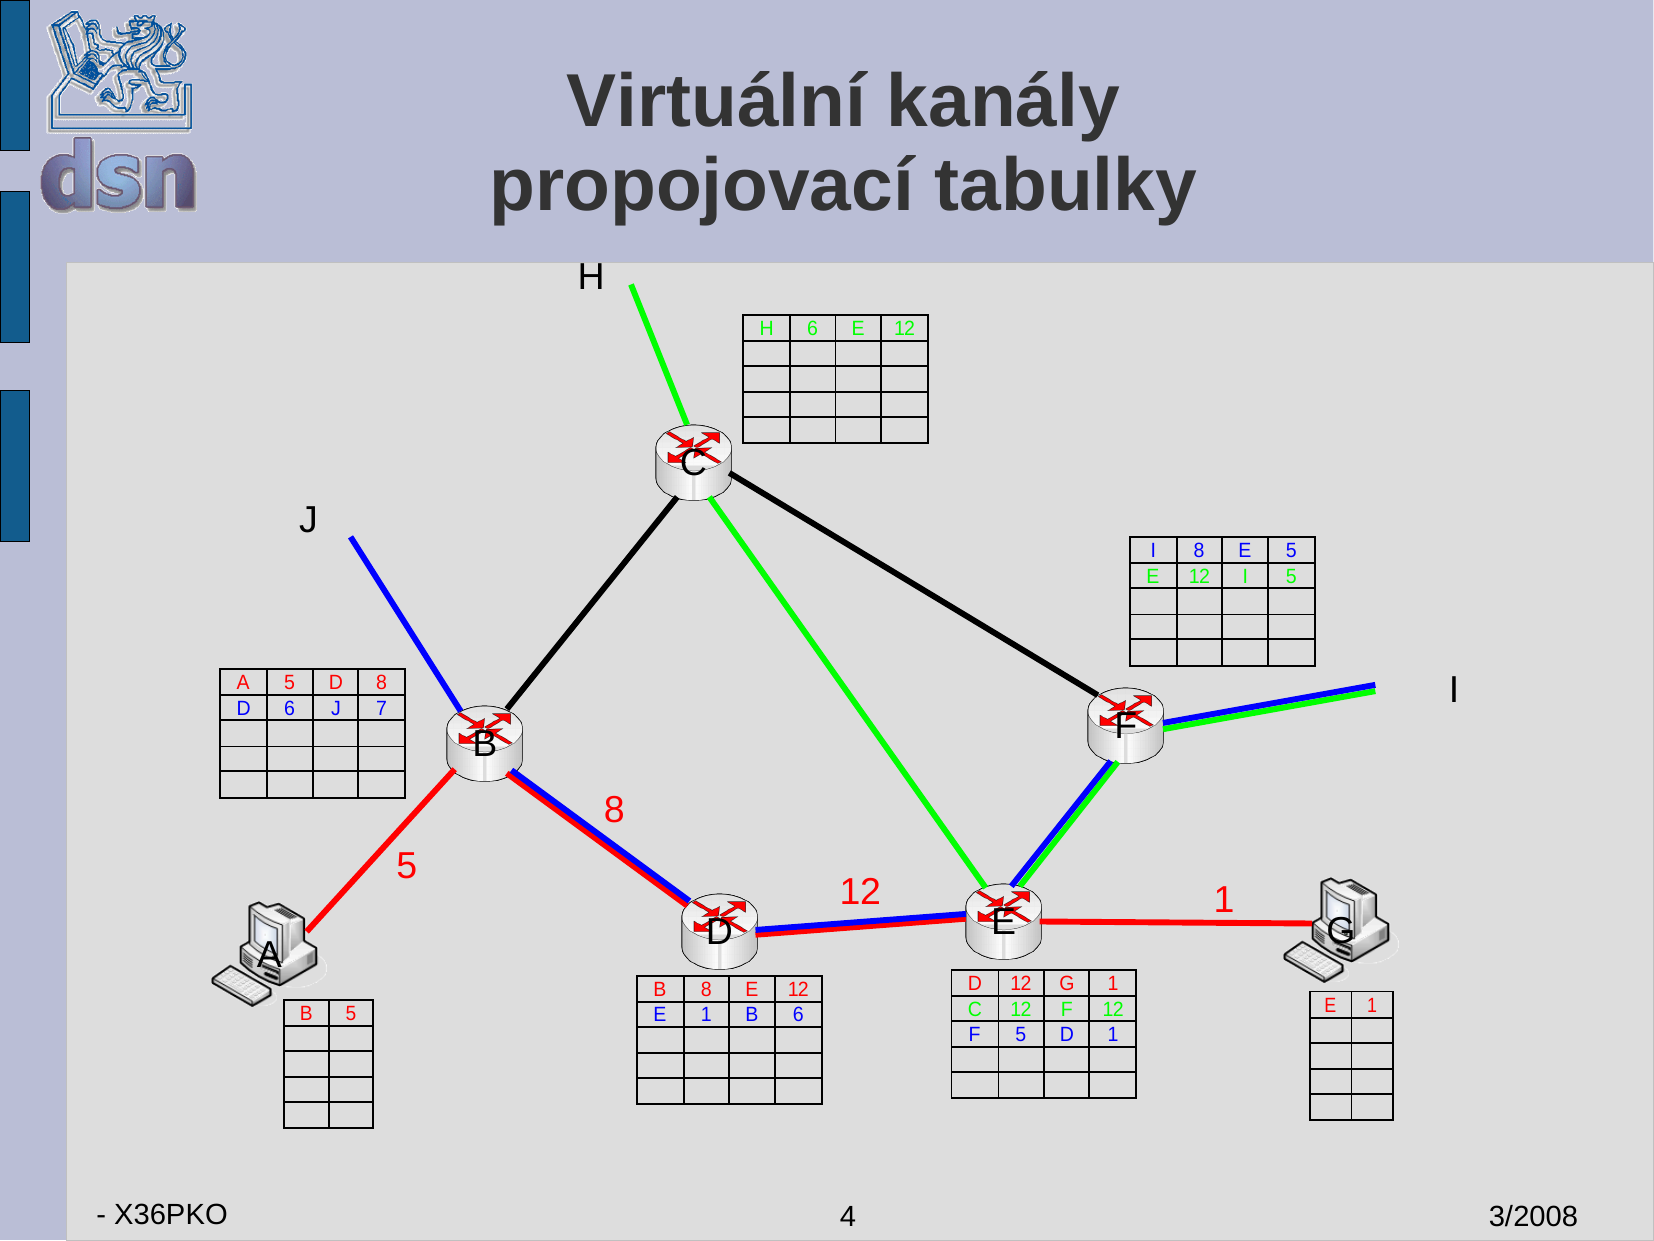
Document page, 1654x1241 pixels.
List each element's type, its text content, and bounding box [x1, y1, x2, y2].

text_box 12 [824, 863, 896, 921]
chart [282, 997, 375, 1130]
picture [211, 901, 327, 1007]
picture [446, 705, 523, 782]
picture [965, 883, 1042, 960]
chart [218, 667, 407, 800]
text_box J [284, 490, 333, 548]
chart [1127, 535, 1317, 668]
text_box 5 [381, 837, 432, 895]
picture [10, 10, 223, 230]
text_box H [562, 248, 620, 306]
picture [1087, 687, 1164, 764]
chart [949, 967, 1138, 1101]
picture [1283, 877, 1399, 983]
text_box 8 [589, 781, 640, 839]
chart [741, 312, 930, 446]
picture [655, 424, 732, 501]
chart [635, 973, 824, 1107]
picture [681, 893, 758, 970]
chart [1308, 989, 1395, 1122]
title Virtuální kanály propojovací tabulky [210, 39, 1478, 247]
text_box I [1434, 661, 1475, 718]
text_box 1 [1198, 870, 1250, 928]
